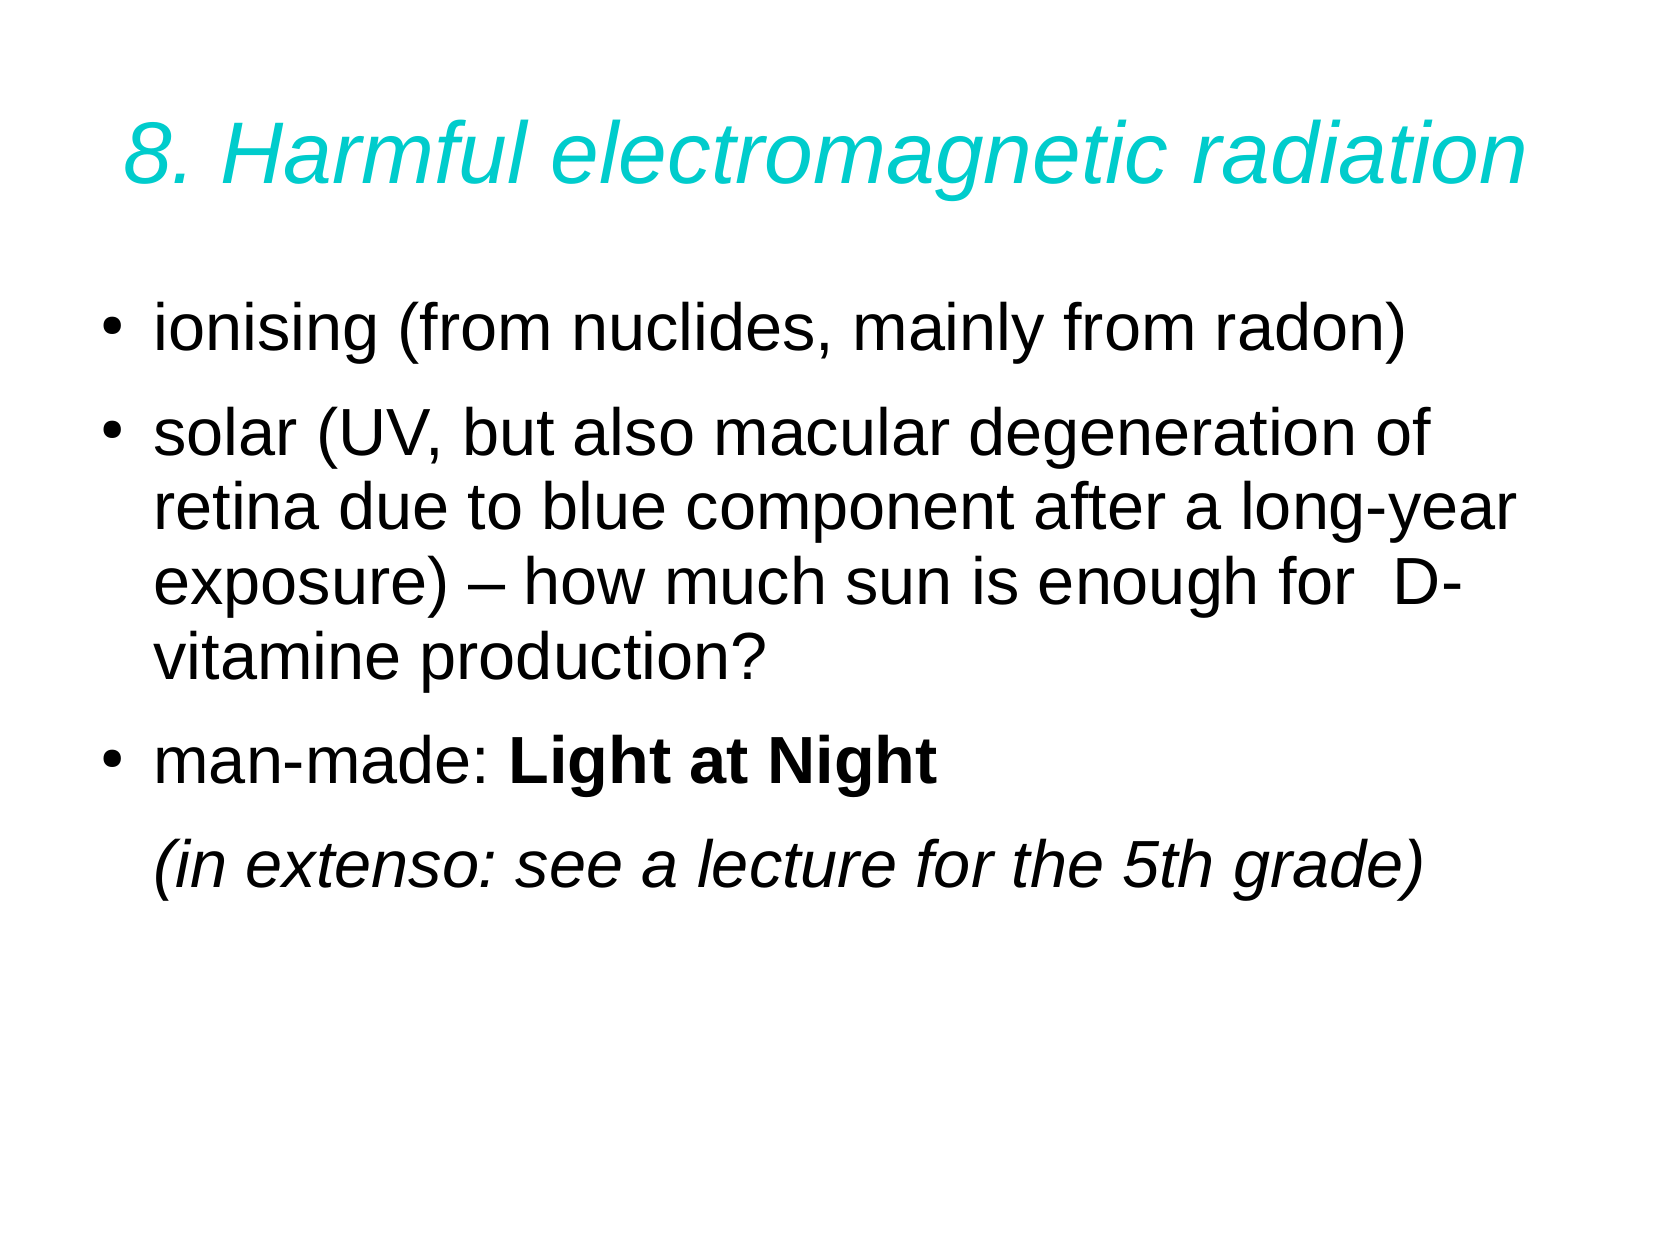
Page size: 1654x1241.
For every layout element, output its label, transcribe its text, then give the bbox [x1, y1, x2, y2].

list ionising (from nuclides, mainly from radon) solar (UV, but also macular degeneration of retina due to blue component after a long-year exposure) – how much sun is enough for D-vitamine production? man-made: Light at Night (in extenso: see a lecture for the 5th grade) [82, 290, 1571, 1109]
title 8. Harmful electromagnetic radiation [82, 49, 1571, 257]
